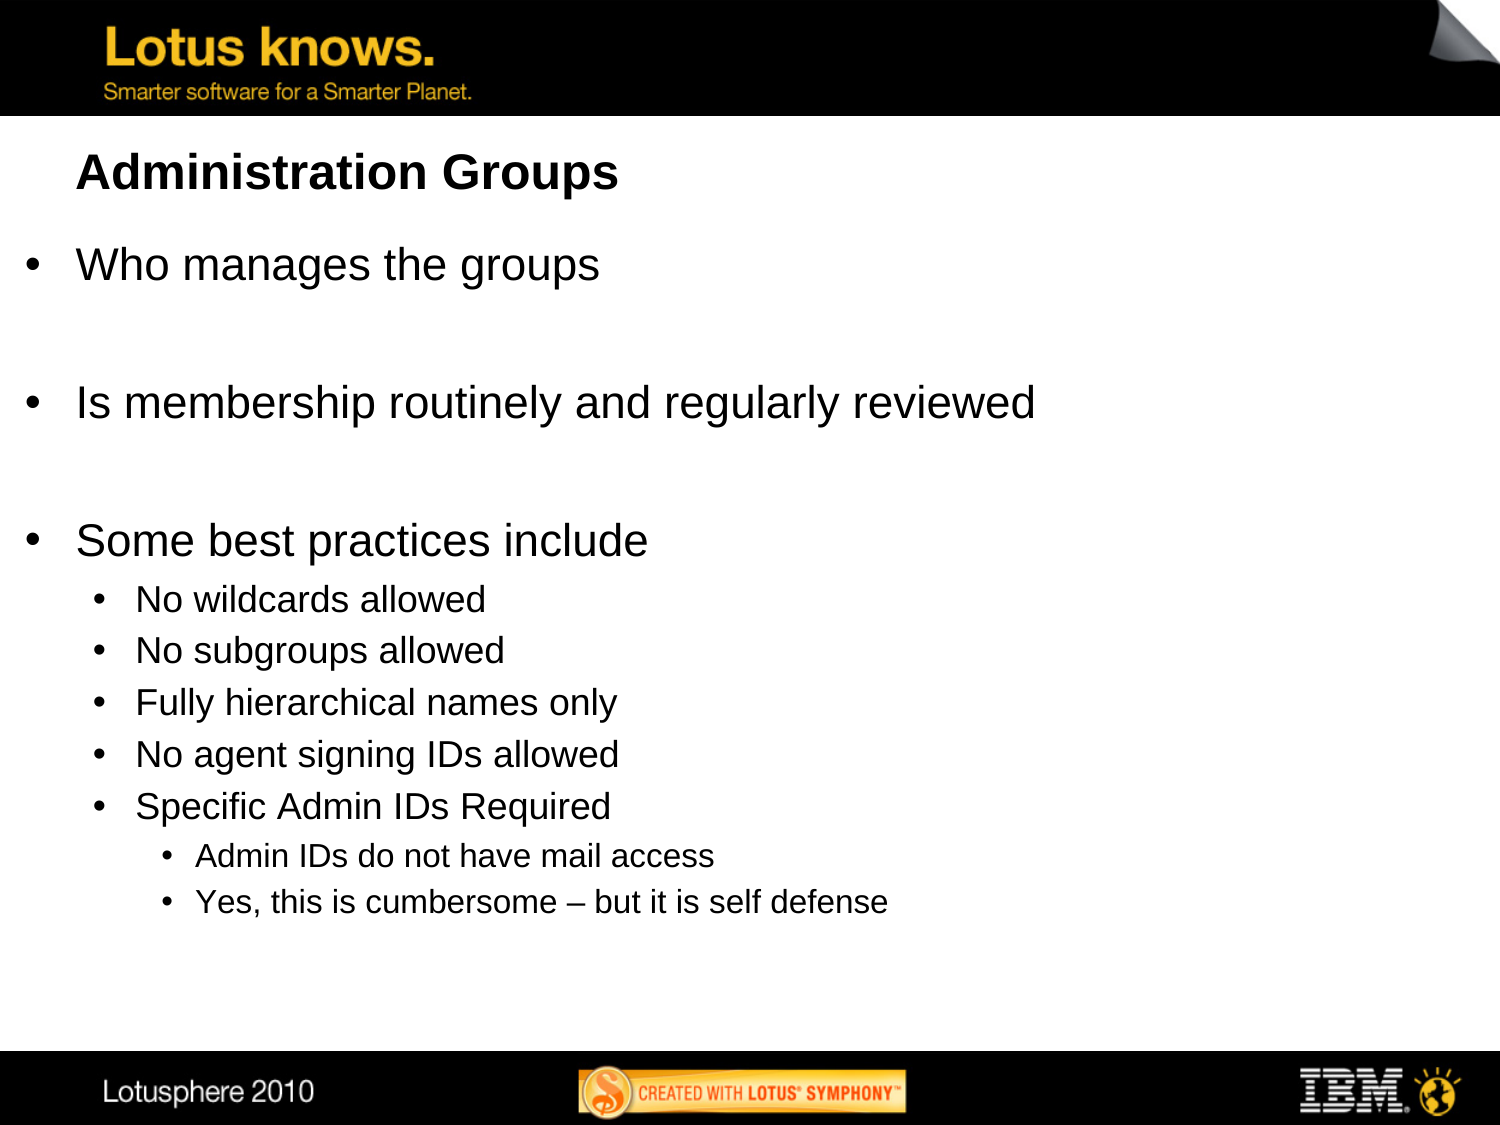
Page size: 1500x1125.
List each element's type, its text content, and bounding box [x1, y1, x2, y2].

picture [0, 0, 1500, 114]
picture [0, 1053, 1500, 1125]
list Who manages the groups Is membership routinely and regularly reviewed Some best practices include No wildcards allowed No subgroups allowed Fully hierarchical names only No agent signing IDs allowed Specific Admin IDs Required Admin IDs do not have mail access Yes, this is cumbersome – but it is self defense [24, 237, 1476, 1026]
title Administration Groups [74, 137, 1475, 200]
